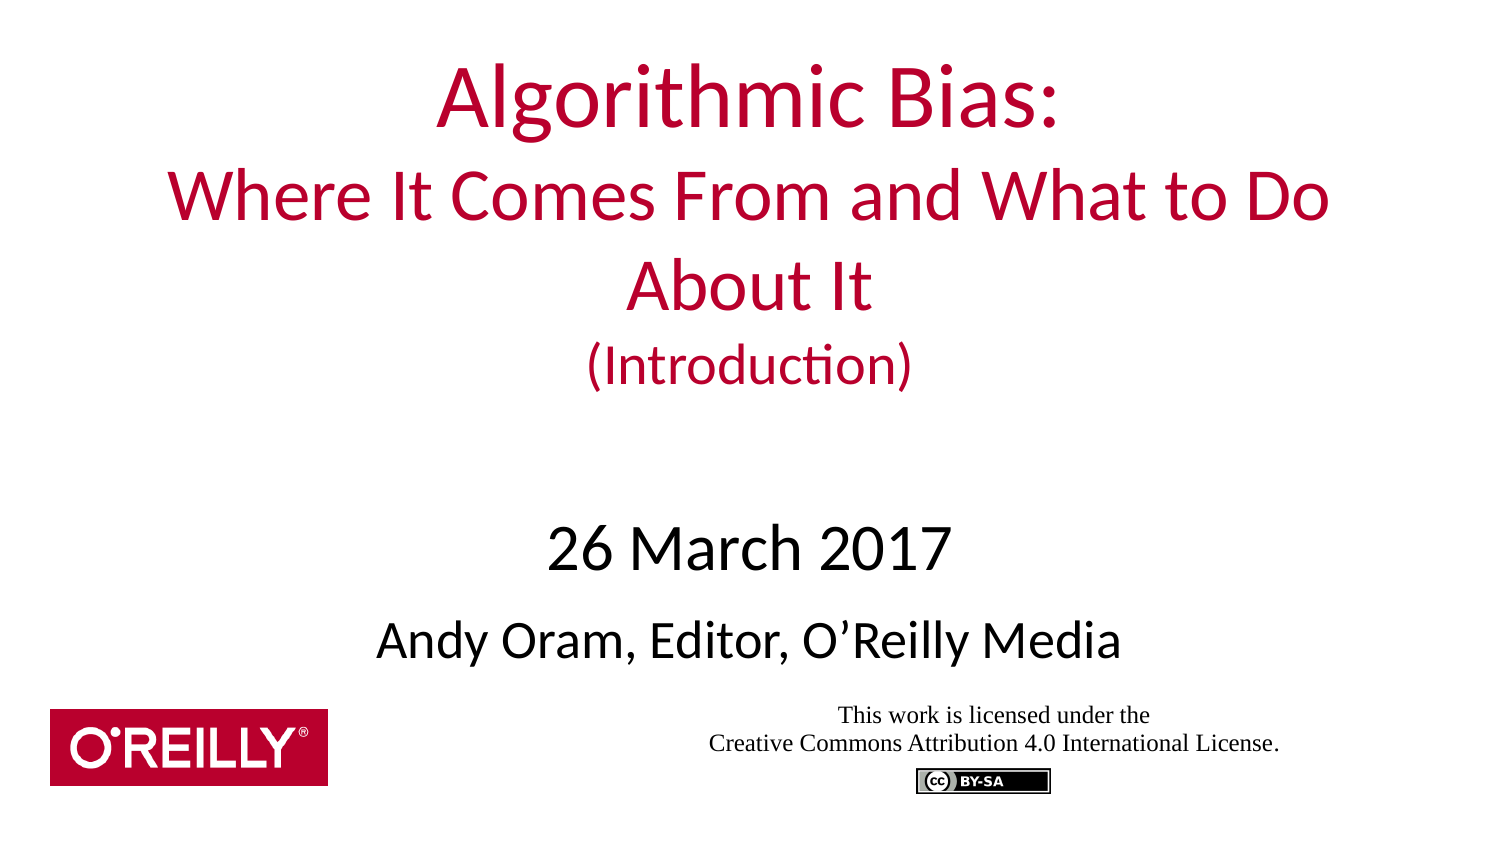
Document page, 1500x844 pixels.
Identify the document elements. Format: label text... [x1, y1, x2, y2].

text_box This work is licensed under the Creative Commons Attribution 4.0 International License. [570, 694, 1426, 808]
title Algorithmic Bias: Where It Comes From and What to Do About It (Introduction) [112, 109, 1388, 404]
subtitle 26 March 2017 Andy Oram, Editor, O’Reilly Media [112, 496, 1388, 700]
picture [50, 709, 328, 786]
